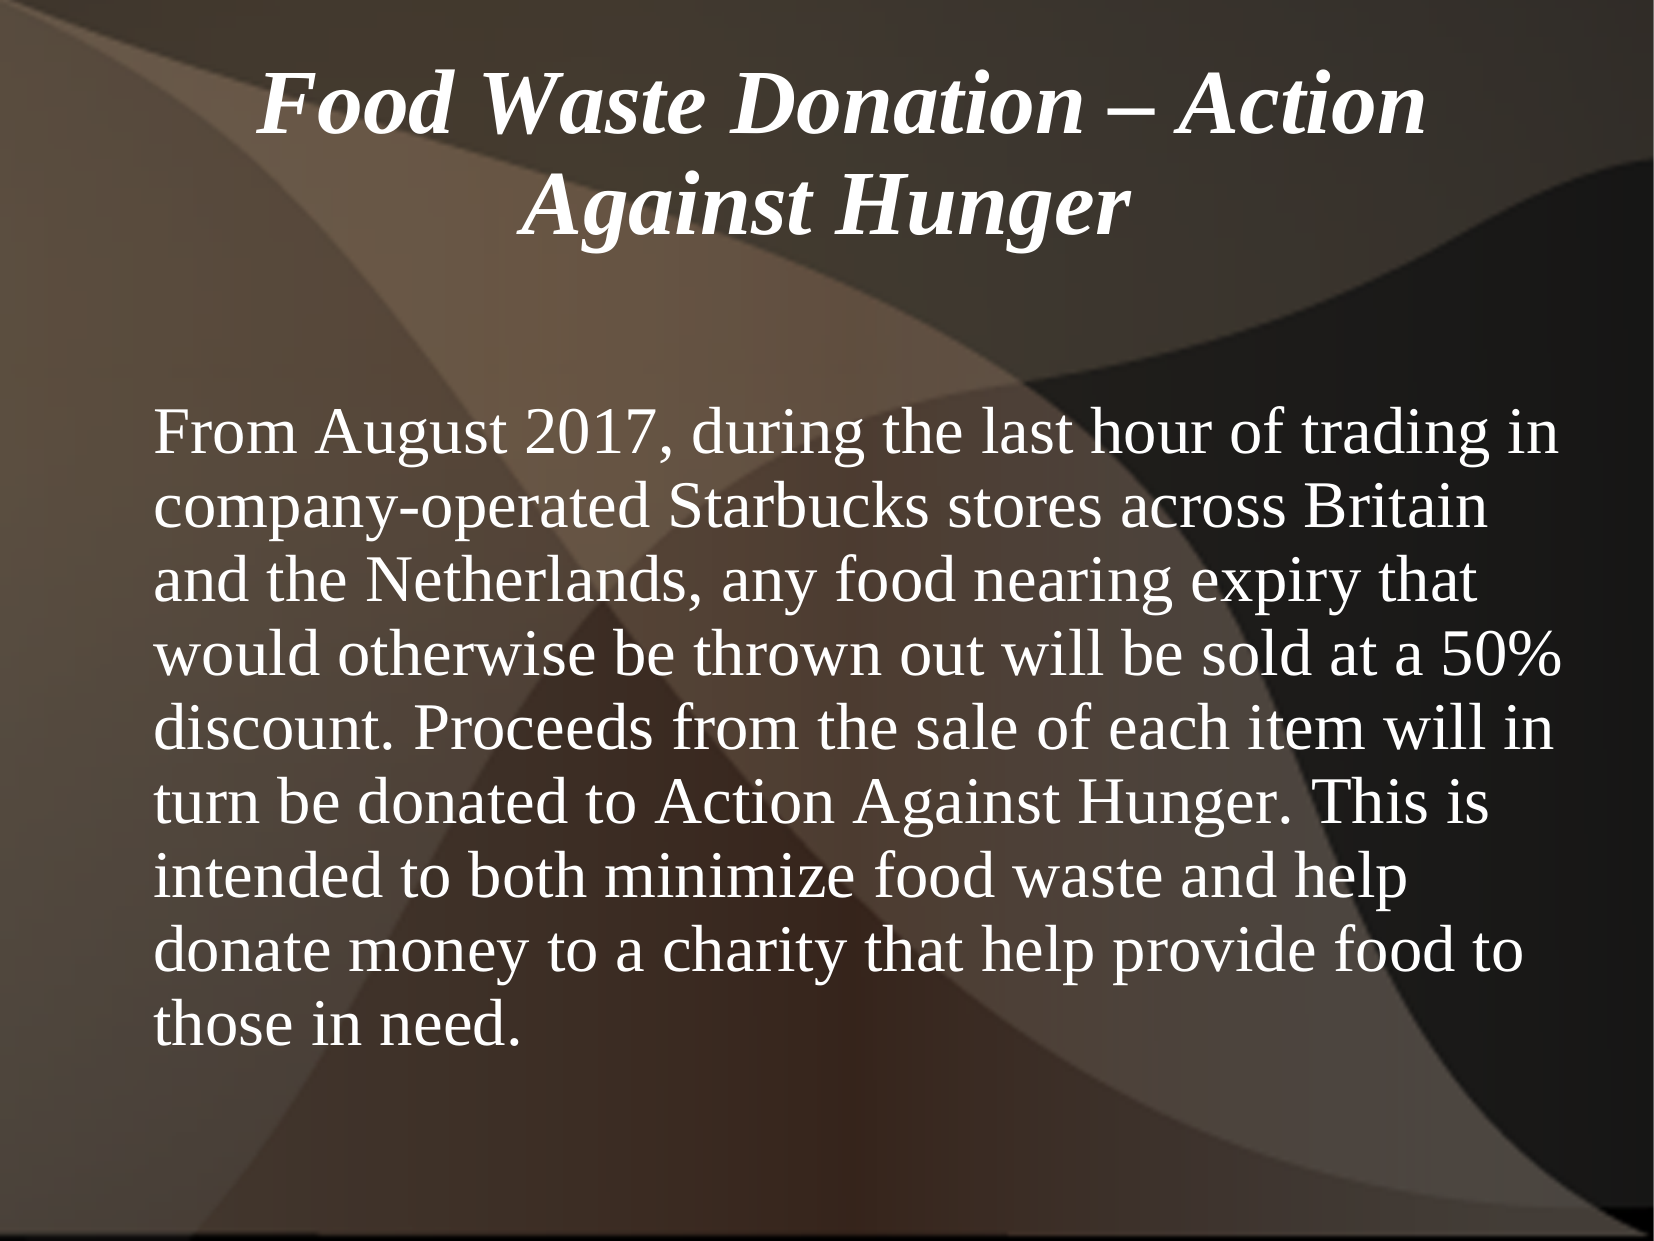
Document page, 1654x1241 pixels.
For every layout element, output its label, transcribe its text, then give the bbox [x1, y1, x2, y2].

title Food Waste Donation – Action Against Hunger [82, 49, 1571, 257]
list From August 2017, during the last hour of trading in company-operated Starbucks stores across Britain and the Netherlands, any food nearing expiry that would otherwise be thrown out will be sold at a 50% discount. Proceeds from the sale of each item will in turn be donated to Action Against Hunger. This is intended to both minimize food waste and help donate money to a charity that help provide food to those in need. [82, 290, 1571, 1109]
picture [0, 0, 1654, 1241]
